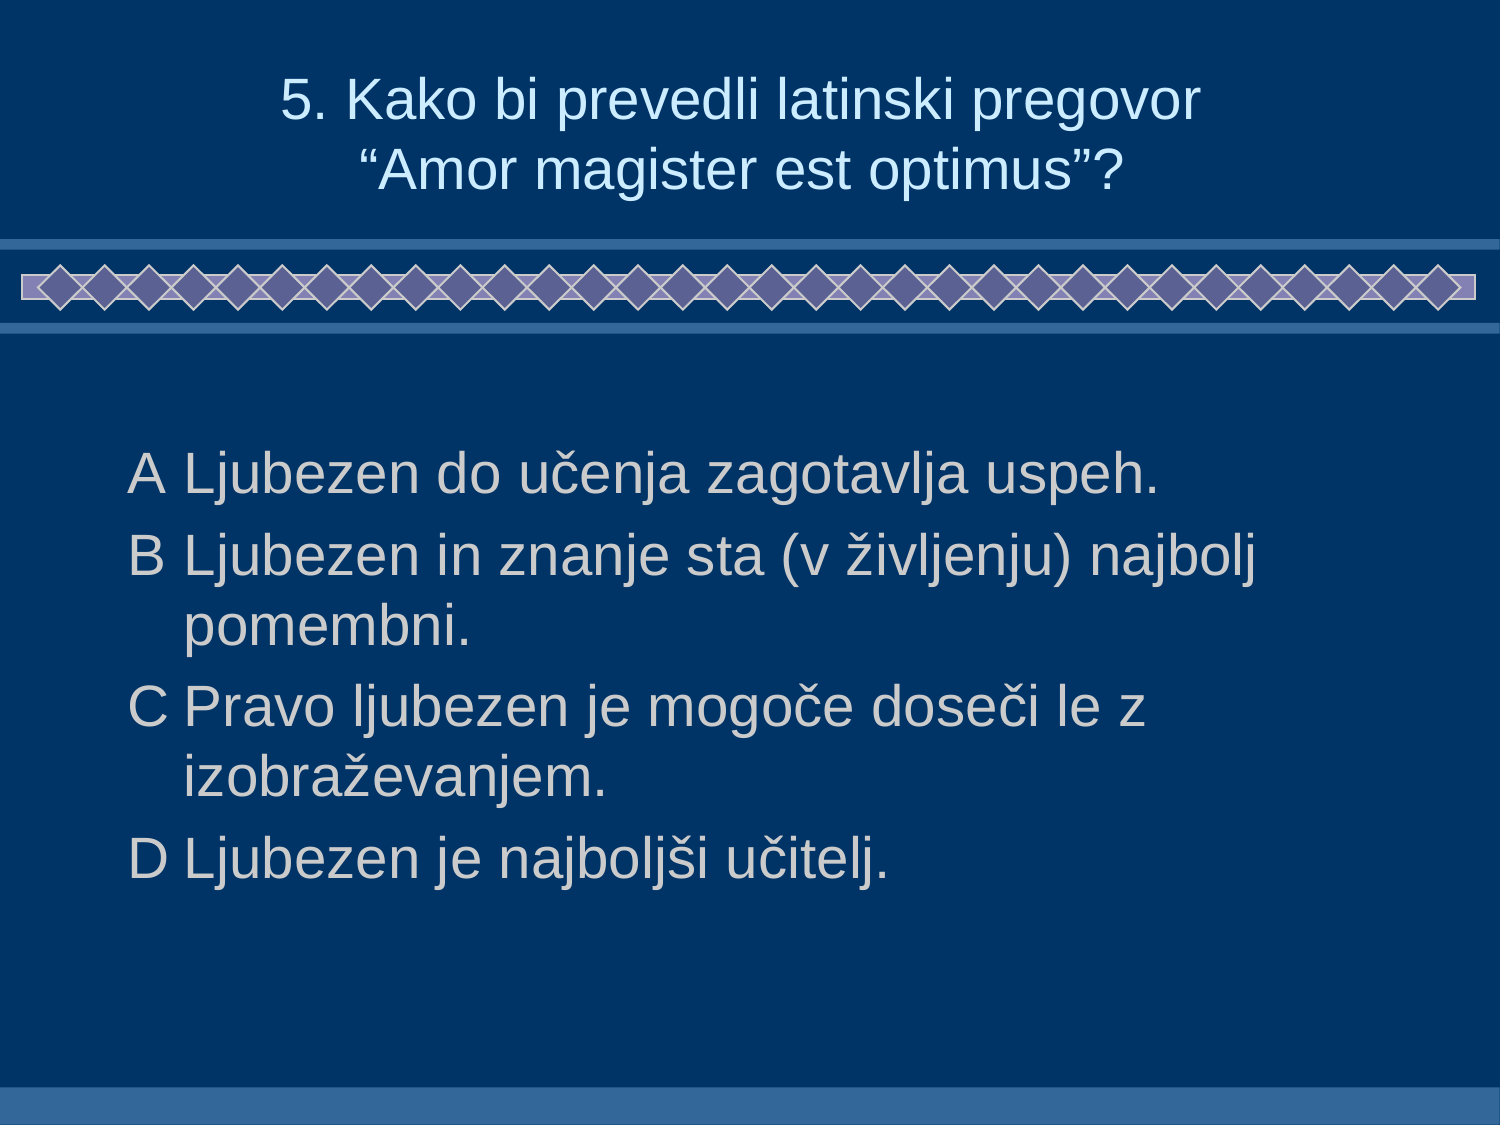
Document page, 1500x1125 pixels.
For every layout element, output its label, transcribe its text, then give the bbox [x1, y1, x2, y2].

list A Ljubezen do učenja zagotavlja uspeh. B Ljubezen in znanje sta (v življenju) najbolj pomembni. C Pravo ljubezen je mogoče doseči le z izobraževanjem. D Ljubezen je najboljši učitelj. [112, 362, 1388, 963]
title 5. Kako bi prevedli latinski pregovor “Amor magister est optimus”? [112, 37, 1388, 225]
